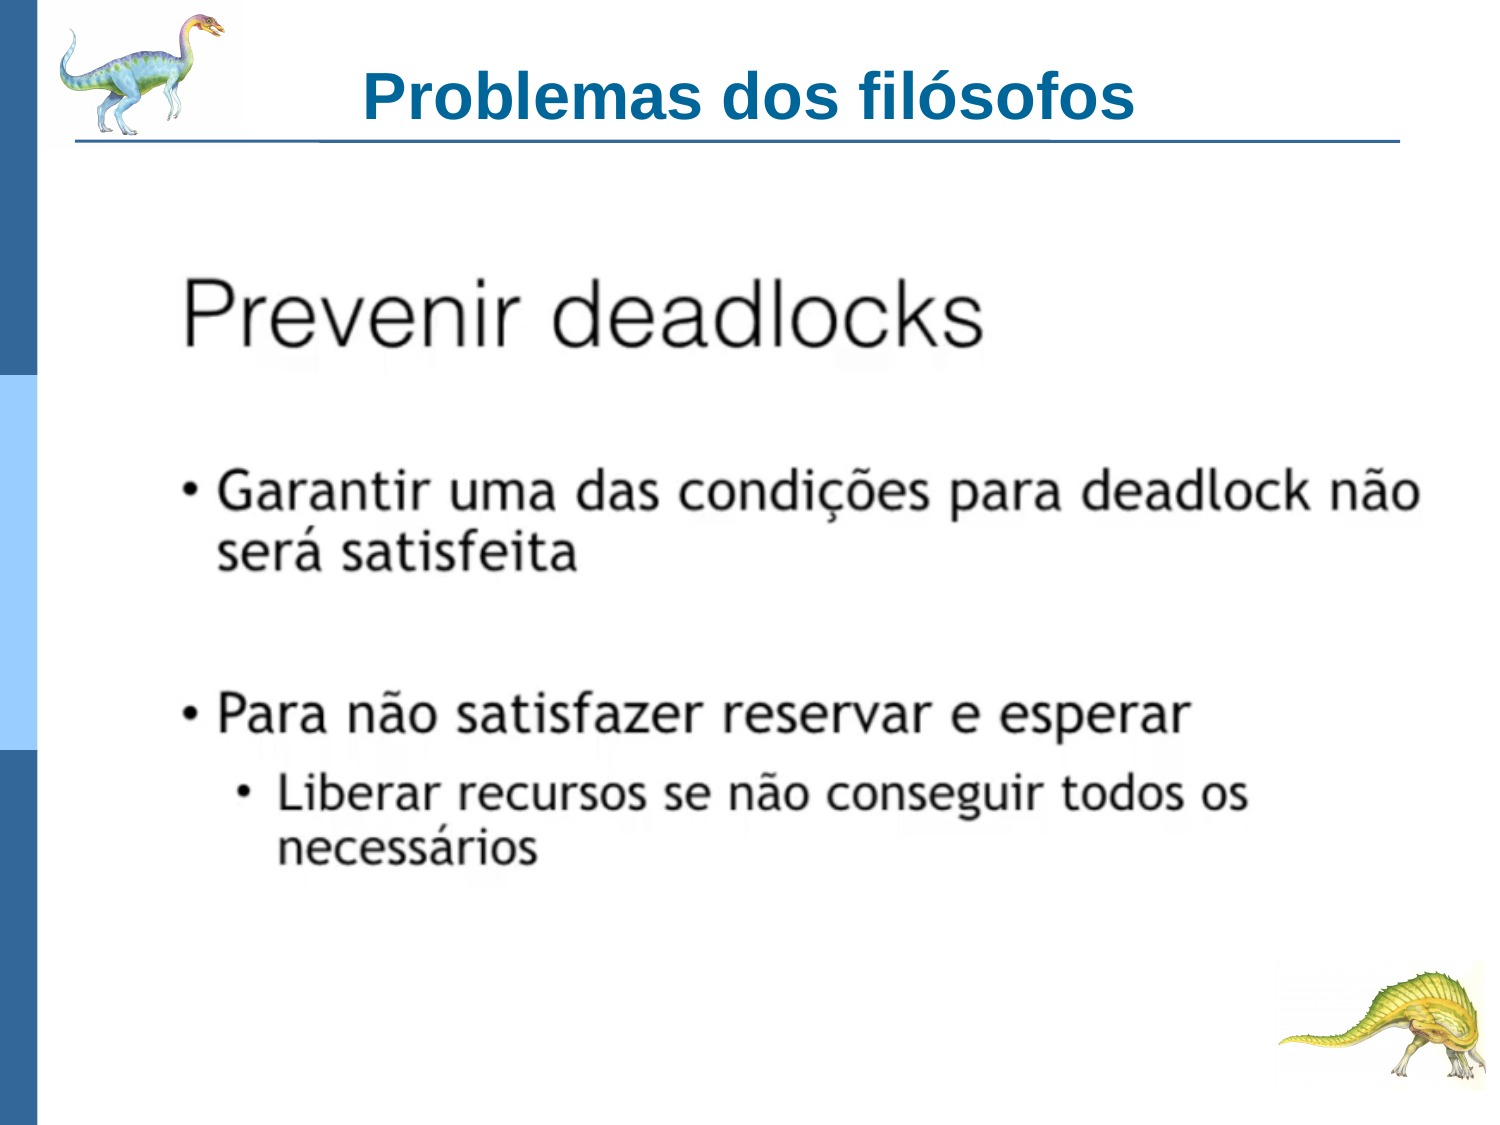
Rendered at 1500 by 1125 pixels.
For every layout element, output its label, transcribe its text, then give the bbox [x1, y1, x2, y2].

picture [167, 255, 1453, 898]
text_box Problemas dos filósofos [75, 45, 1426, 141]
picture [1275, 959, 1486, 1090]
picture [46, 0, 243, 149]
